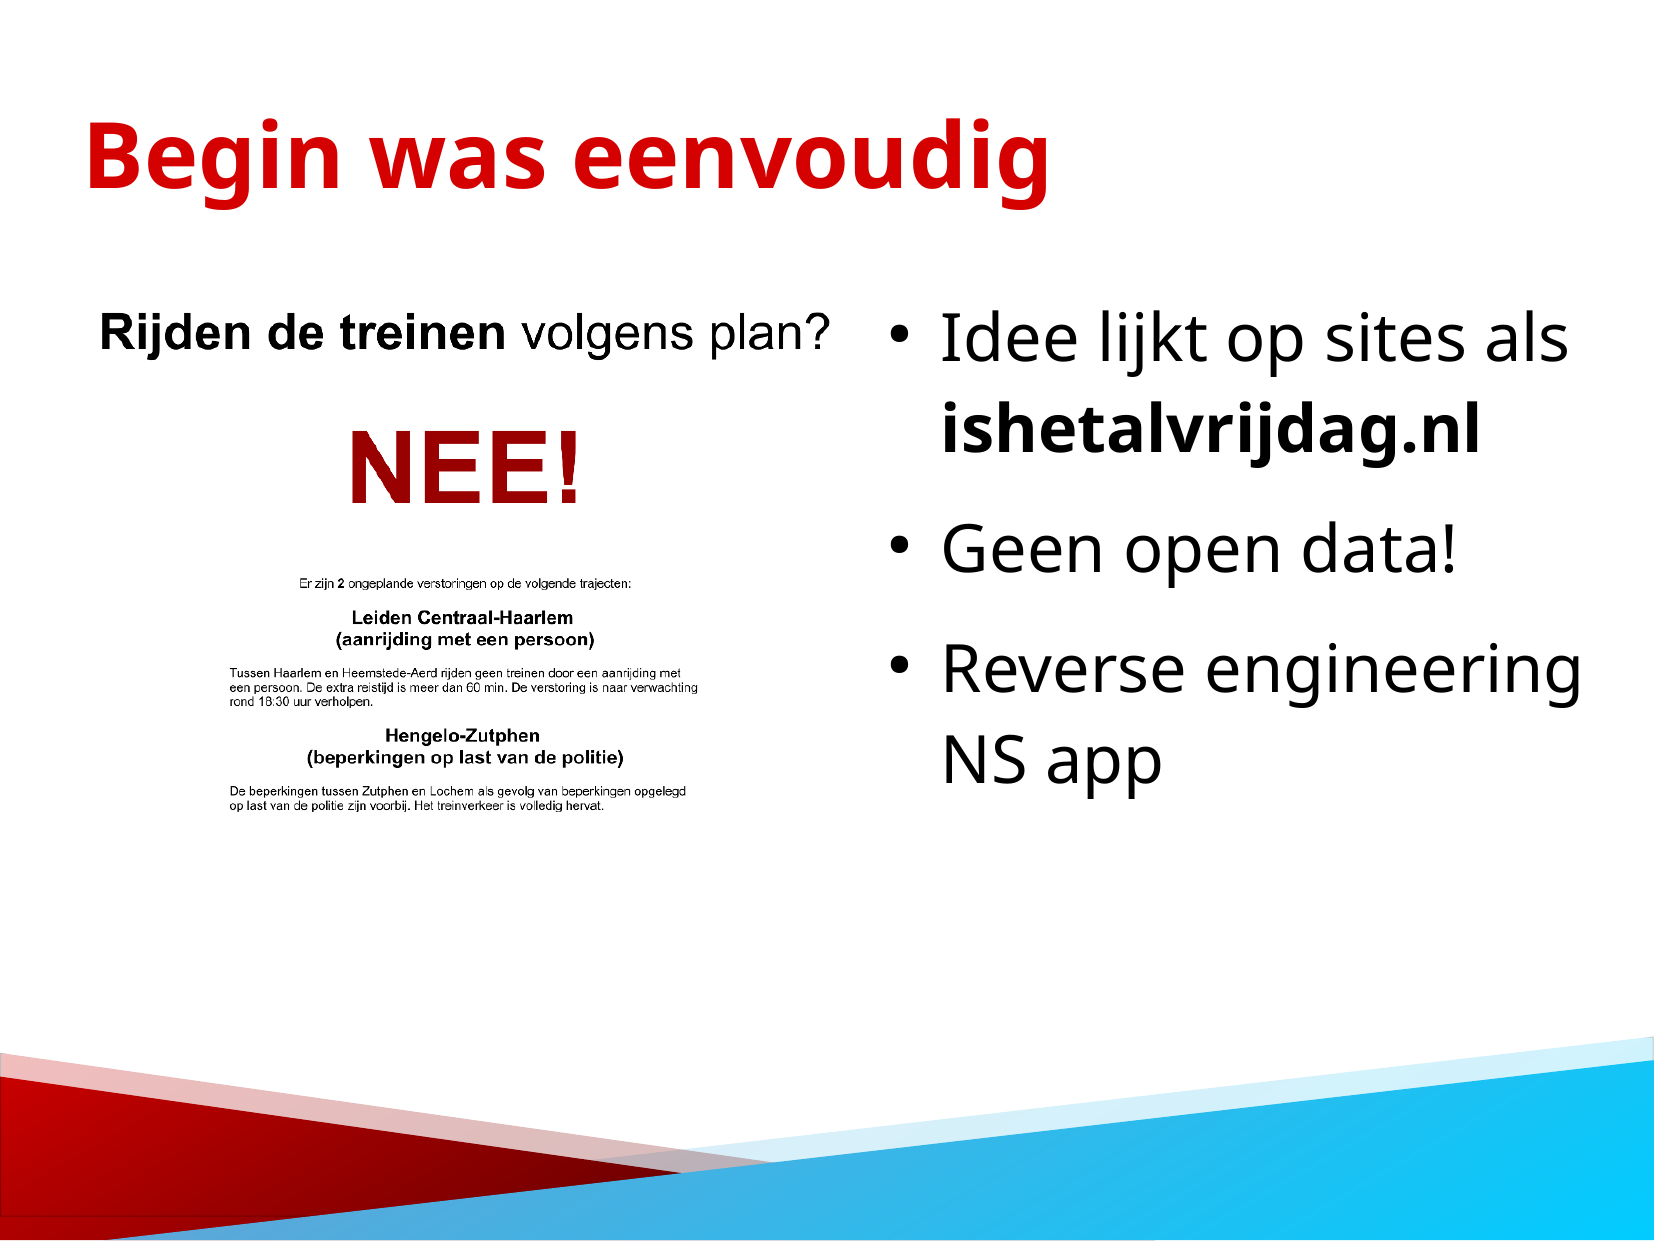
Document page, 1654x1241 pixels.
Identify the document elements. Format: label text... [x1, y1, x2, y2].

title Begin was eenvoudig [82, 49, 1571, 257]
picture [81, 292, 844, 818]
list Idee lijkt op sites als ishetalvrijdag.nl Geen open data! Reverse engineering NS app [870, 290, 1606, 1054]
